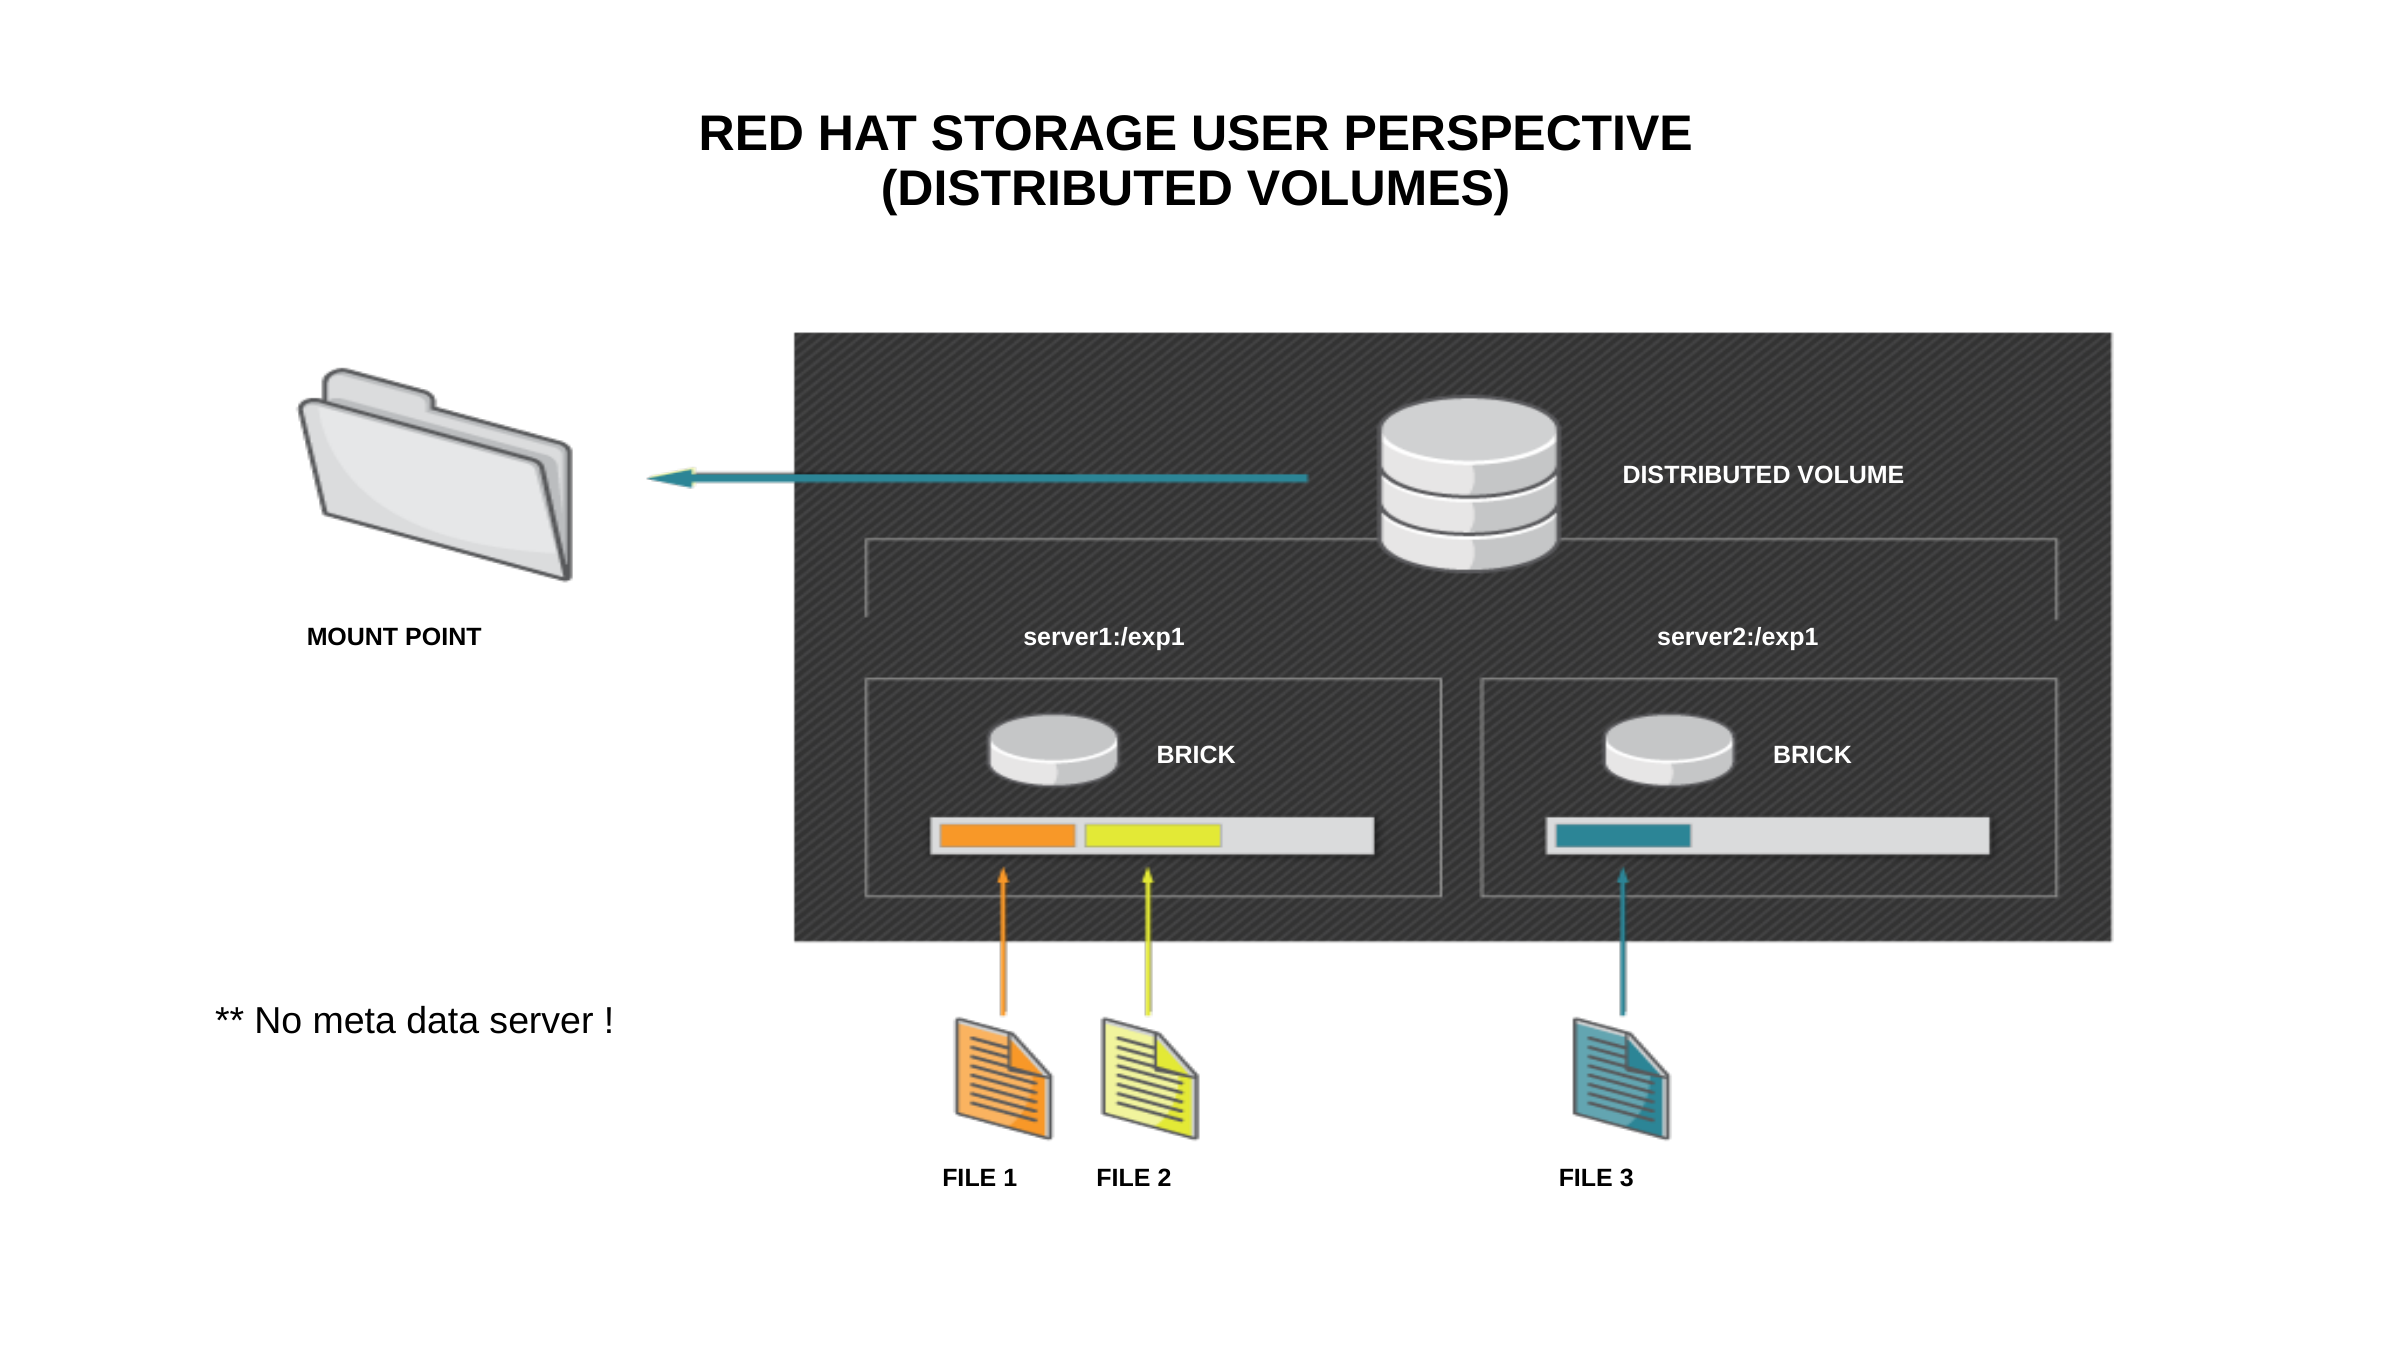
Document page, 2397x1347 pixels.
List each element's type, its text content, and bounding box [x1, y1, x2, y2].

picture [0, 0, 2397, 1347]
text_box ** No meta data server ! [200, 991, 661, 1049]
text_box BRICK [1758, 733, 1933, 785]
text_box server2:/exp1 [1642, 615, 1949, 667]
text_box DISTRIBUTED VOLUME [1608, 453, 2107, 506]
text_box server1:/exp1 [1008, 615, 1316, 667]
text_box MOUNT POINT [292, 615, 620, 667]
text_box FILE 1 [927, 1156, 1081, 1208]
text_box FILE 2 [1081, 1156, 1250, 1208]
text_box BRICK [1141, 733, 1316, 785]
text_box RED HAT STORAGE USER PERSPECTIVE (DISTRIBUTED VOLUMES) [217, 97, 2175, 249]
text_box FILE 3 [1544, 1156, 1712, 1208]
